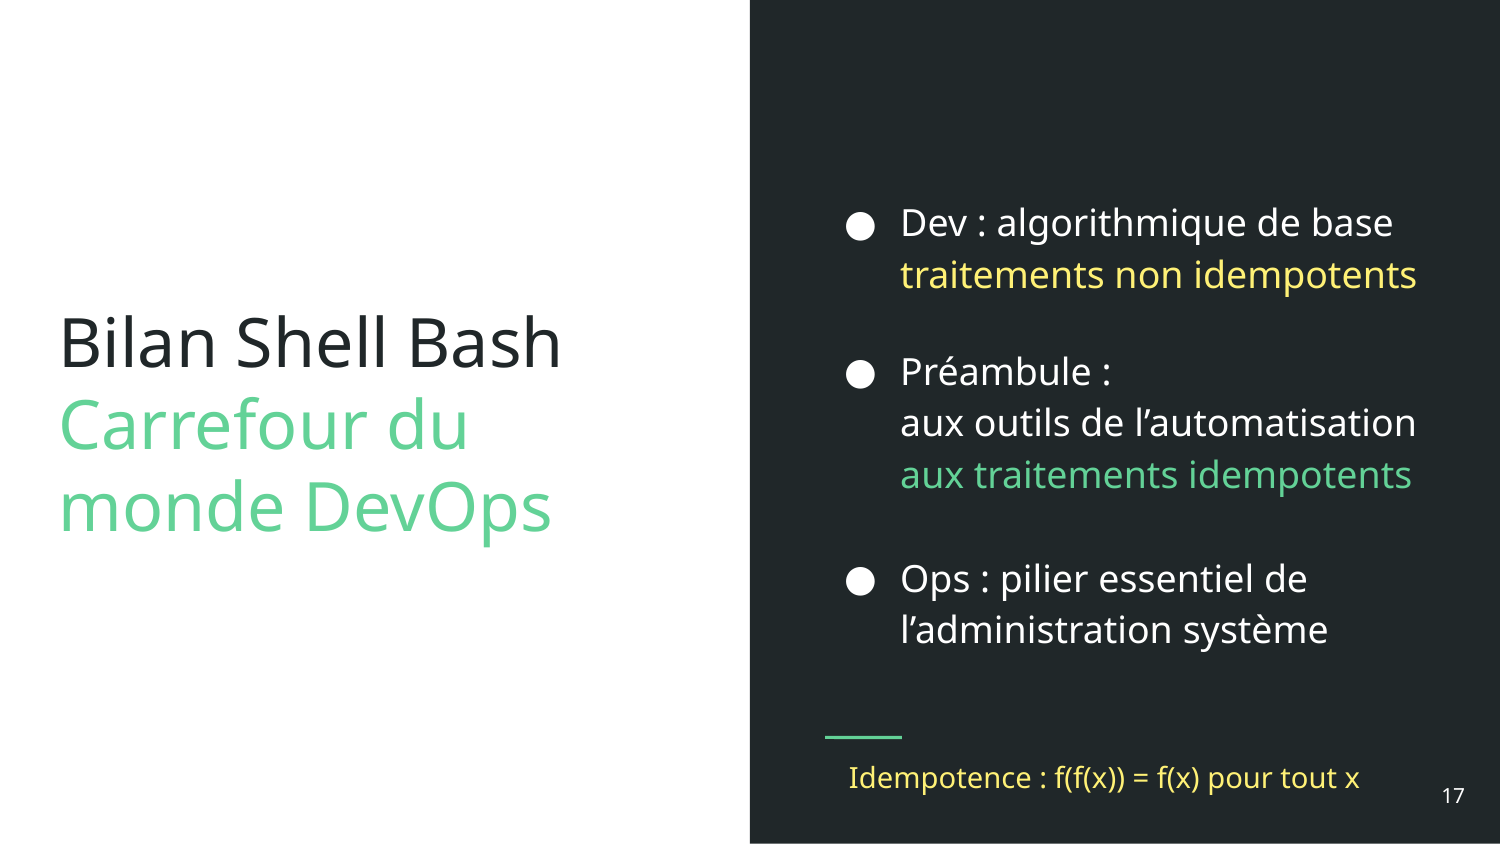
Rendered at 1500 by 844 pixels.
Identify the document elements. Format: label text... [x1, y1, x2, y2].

title Bilan Shell Bash Carrefour du monde DevOps [43, 281, 708, 562]
slide_number <numéro> [1389, 764, 1480, 830]
list Dev : algorithmique de base traitements non idempotents Préambule : aux outils de l’automatisation aux traitements idempotents Ops : pilier essentiel de l’administration système [810, 118, 1440, 725]
text_box Idempotence : f(f(x)) = f(x) pour tout x [834, 744, 1416, 810]
